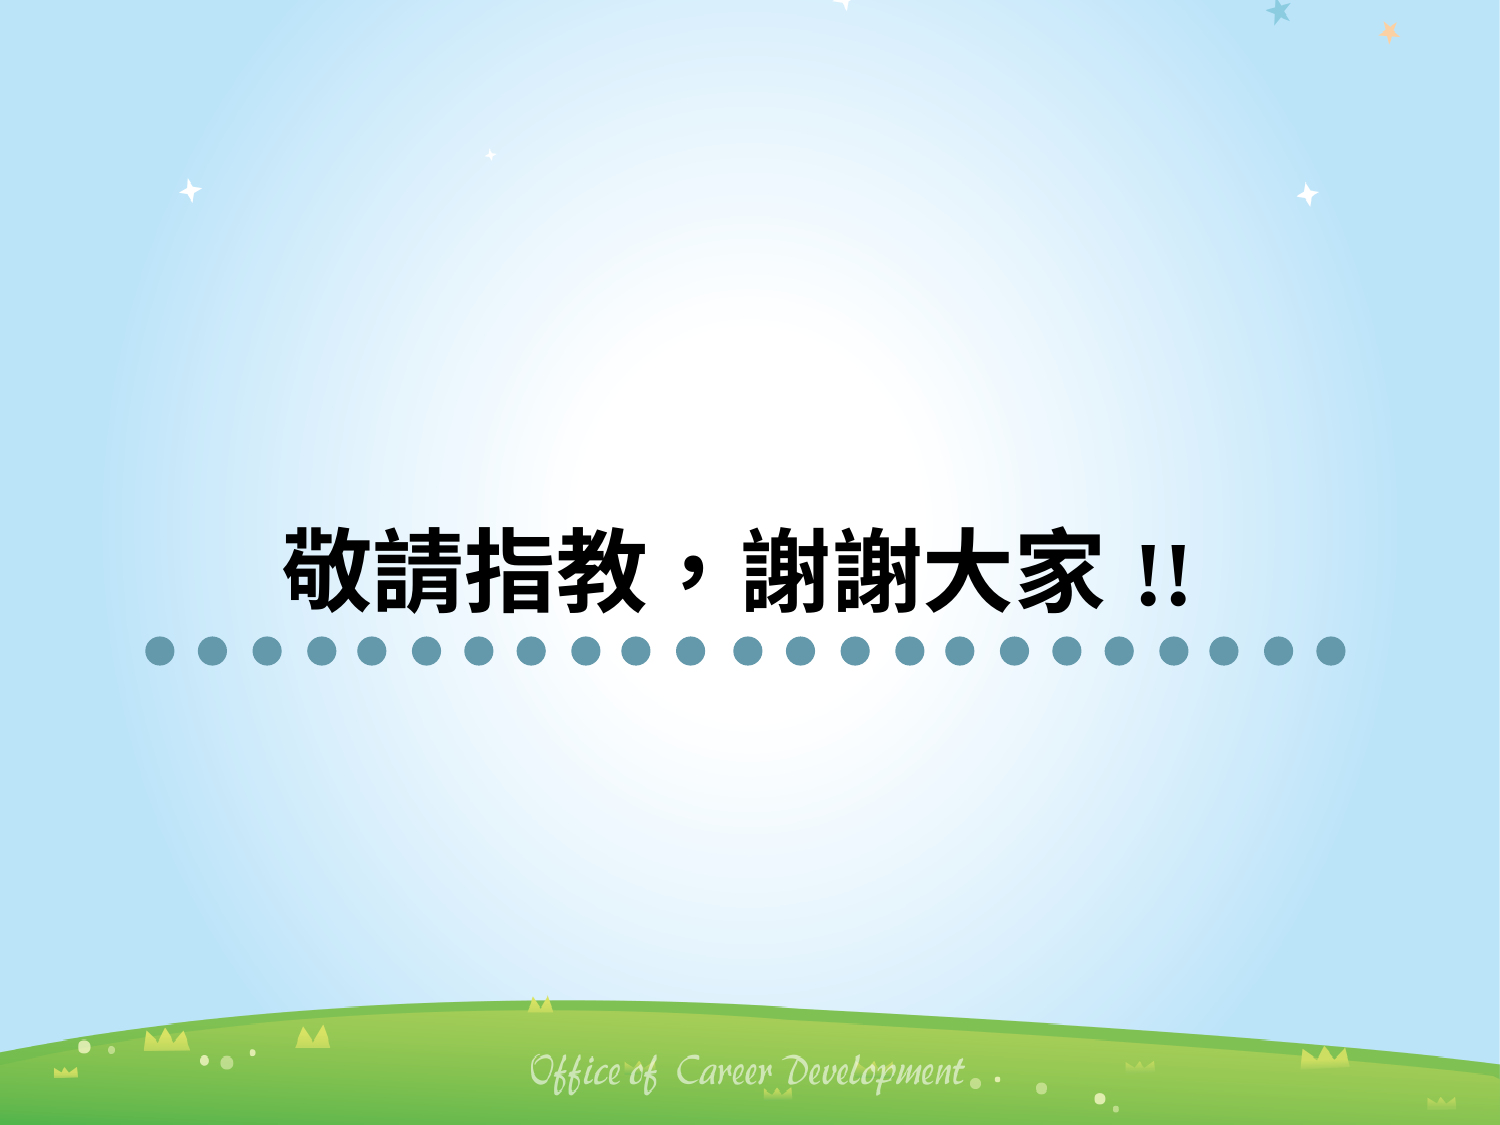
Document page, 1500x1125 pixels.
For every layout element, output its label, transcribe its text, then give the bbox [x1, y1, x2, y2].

text_box [895, 636, 925, 666]
text_box [785, 636, 816, 666]
text_box [1264, 636, 1294, 666]
text_box [307, 636, 337, 666]
text_box [197, 636, 228, 666]
text_box [1159, 636, 1189, 666]
text_box [945, 636, 975, 666]
text_box [676, 636, 706, 666]
text_box [1104, 636, 1134, 666]
text_box [411, 636, 442, 666]
text_box [840, 636, 870, 666]
text_box [1052, 636, 1082, 666]
text_box [1316, 636, 1346, 666]
text_box [252, 636, 282, 666]
text_box [733, 636, 763, 666]
text_box [1209, 636, 1239, 666]
text_box [464, 636, 494, 666]
text_box [999, 636, 1030, 666]
text_box [621, 636, 651, 666]
picture [0, 0, 1500, 1125]
text_box [357, 636, 387, 666]
text_box [516, 636, 546, 666]
text_box 敬請指教，謝謝大家!! [100, 444, 1376, 686]
text_box [571, 636, 601, 666]
text_box [145, 636, 175, 666]
